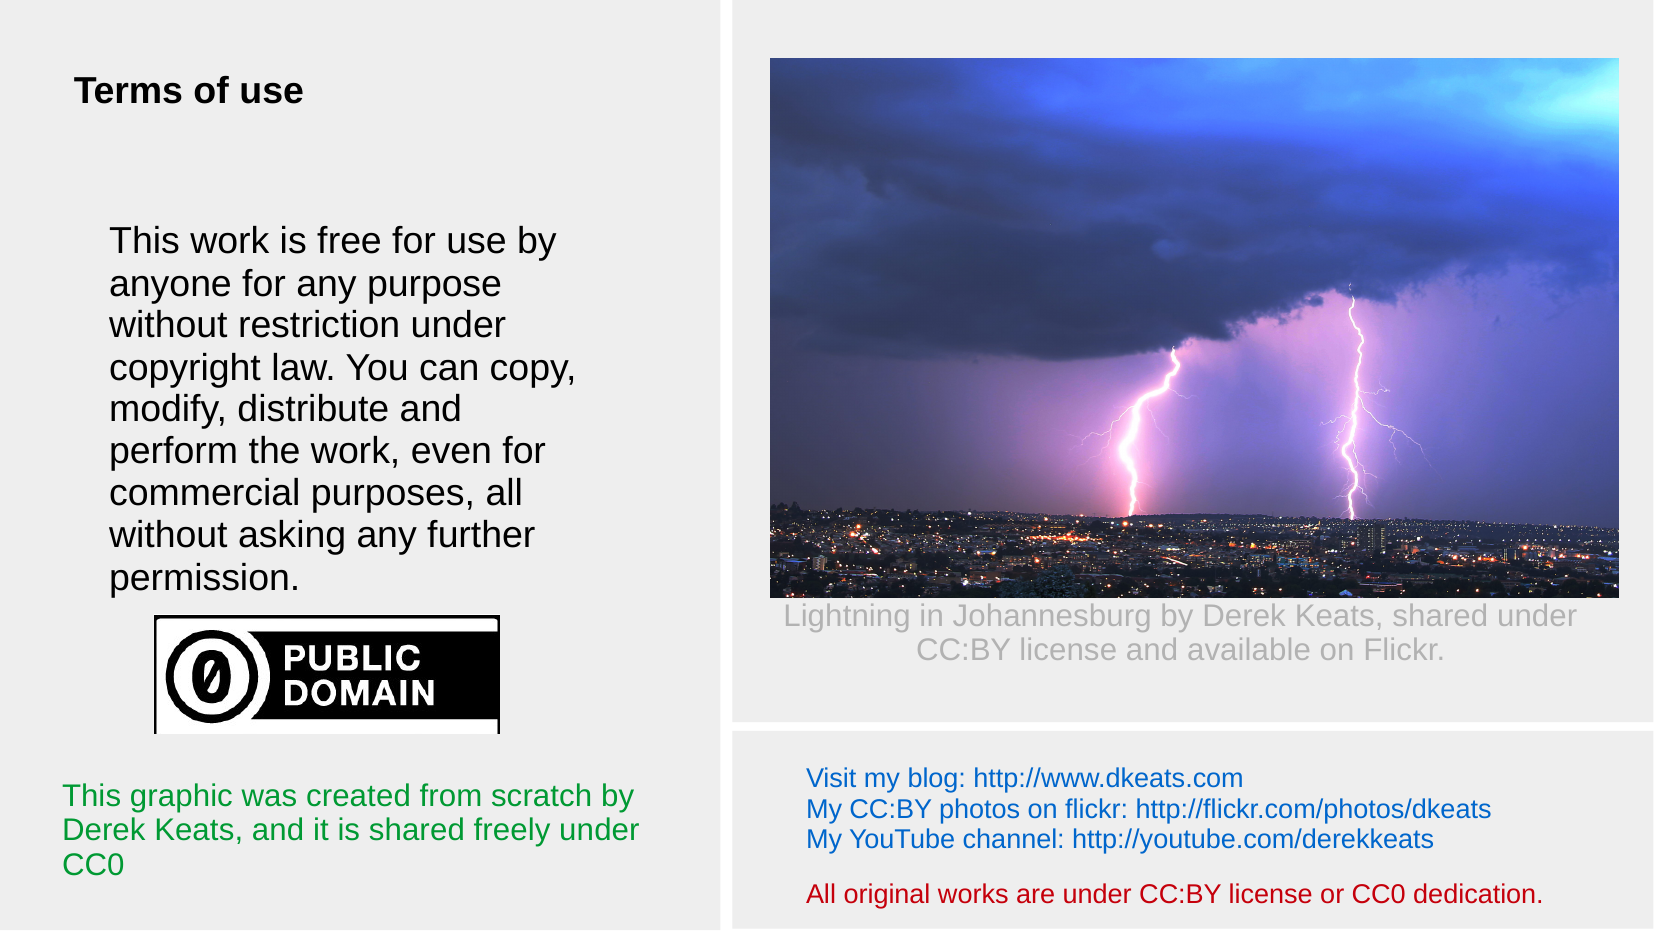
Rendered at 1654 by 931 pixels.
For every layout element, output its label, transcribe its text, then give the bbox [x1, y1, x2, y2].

text_box This work is free for use by anyone for any purpose without restriction under copyright law. You can copy, modify, distribute and perform the work, even for commercial purposes, all without asking any further permission. [94, 212, 603, 602]
picture [770, 58, 1619, 598]
text_box Terms of use [59, 61, 319, 119]
text_box [732, 0, 1654, 723]
text_box [732, 730, 1654, 929]
picture [153, 614, 500, 734]
text_box Lightning in Johannesburg by Derek Keats, shared under CC:BY license and available on Flickr. [755, 590, 1607, 675]
text_box This graphic was created from scratch by Derek Keats, and it is shared freely under CC0 [47, 770, 697, 898]
text_box Visit my blog: http://www.dkeats.com My CC:BY photos on flickr: http://flickr.com/photos/dkeats My YouTube channel: http://youtube.com/derekkeats All original works are under CC:BY license or CC0 dedication. [791, 755, 1619, 924]
text_box [0, 0, 721, 931]
